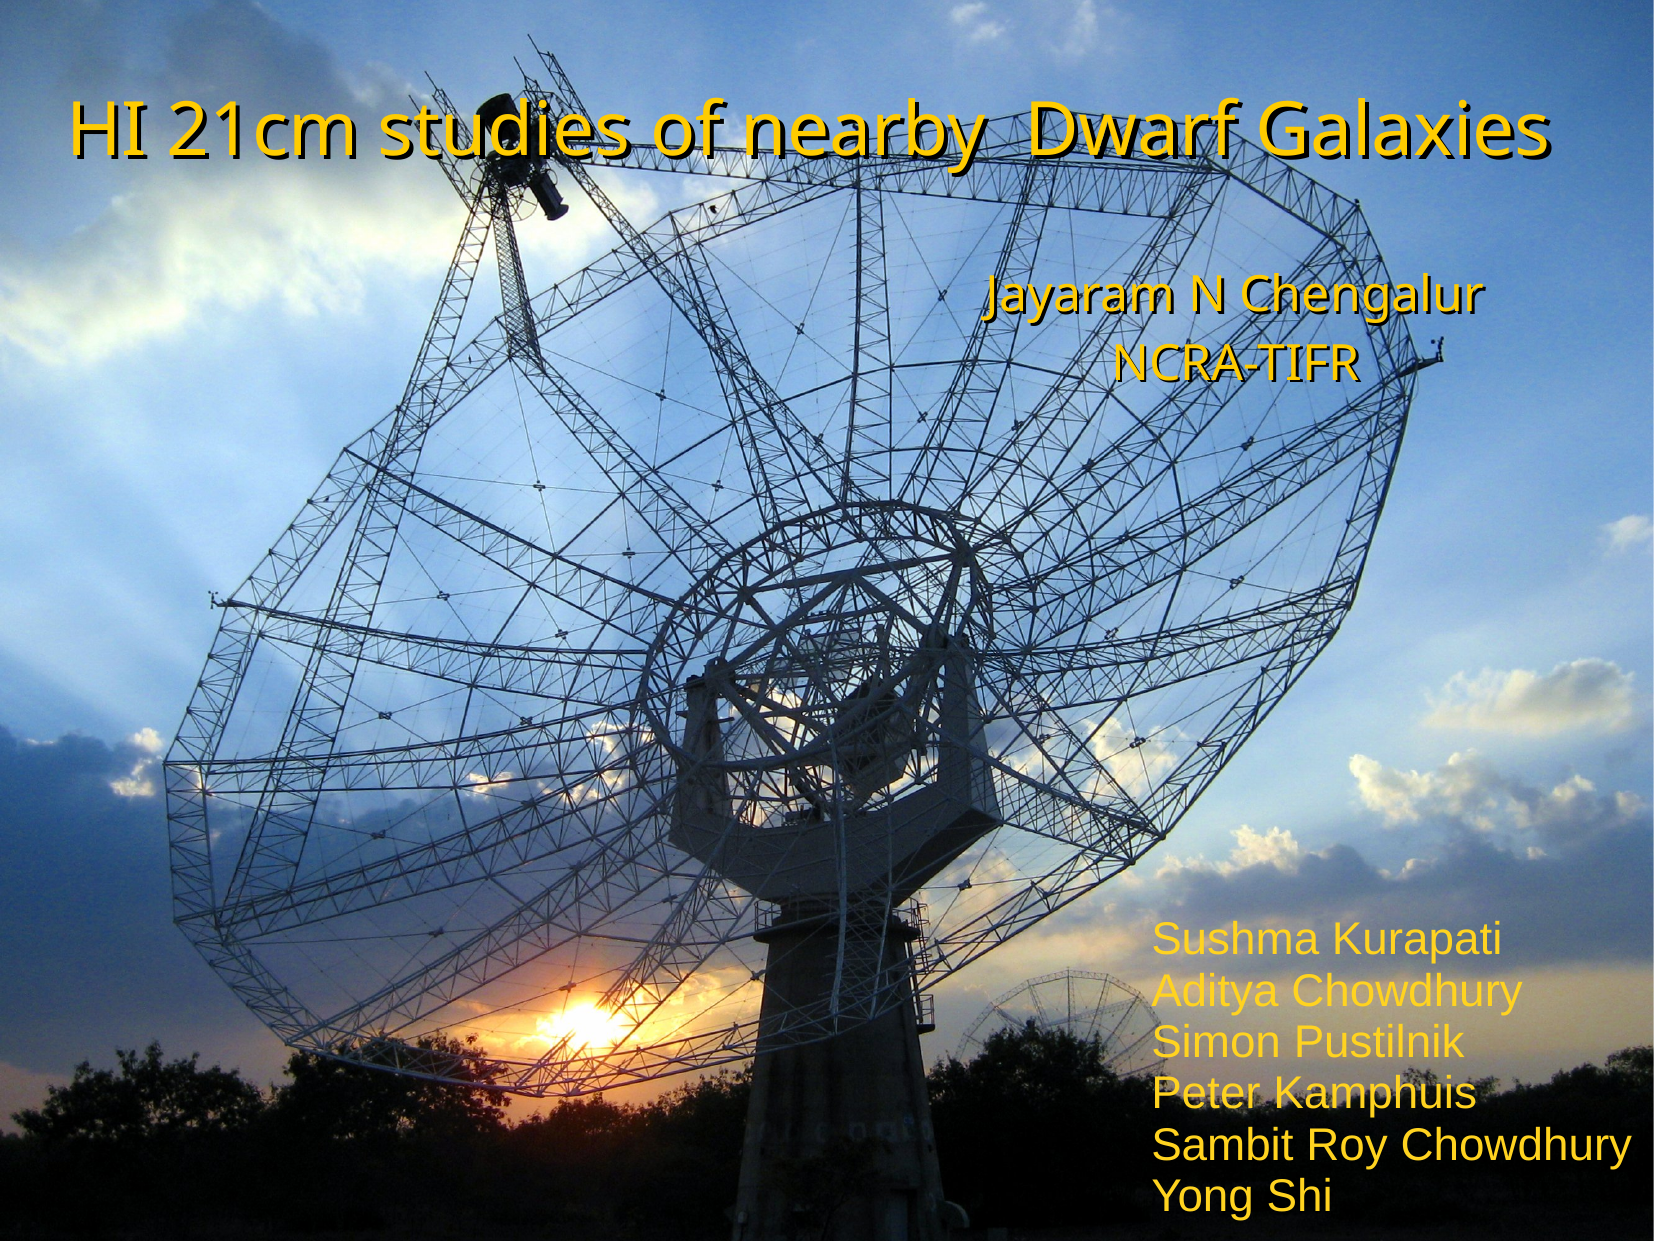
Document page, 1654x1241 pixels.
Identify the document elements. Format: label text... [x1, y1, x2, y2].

picture [0, 0, 1654, 1241]
subtitle Jayaram N Chengalur NCRA-TIFR [833, 248, 1638, 405]
title HI 21cm studies of nearby Dwarf Galaxies [66, 18, 1555, 233]
text_box Sushma Kurapati Aditya Chowdhury Simon Pustilnik Peter Kamphuis Sambit Roy Chowdhury Yong Shi [1136, 906, 1654, 1229]
